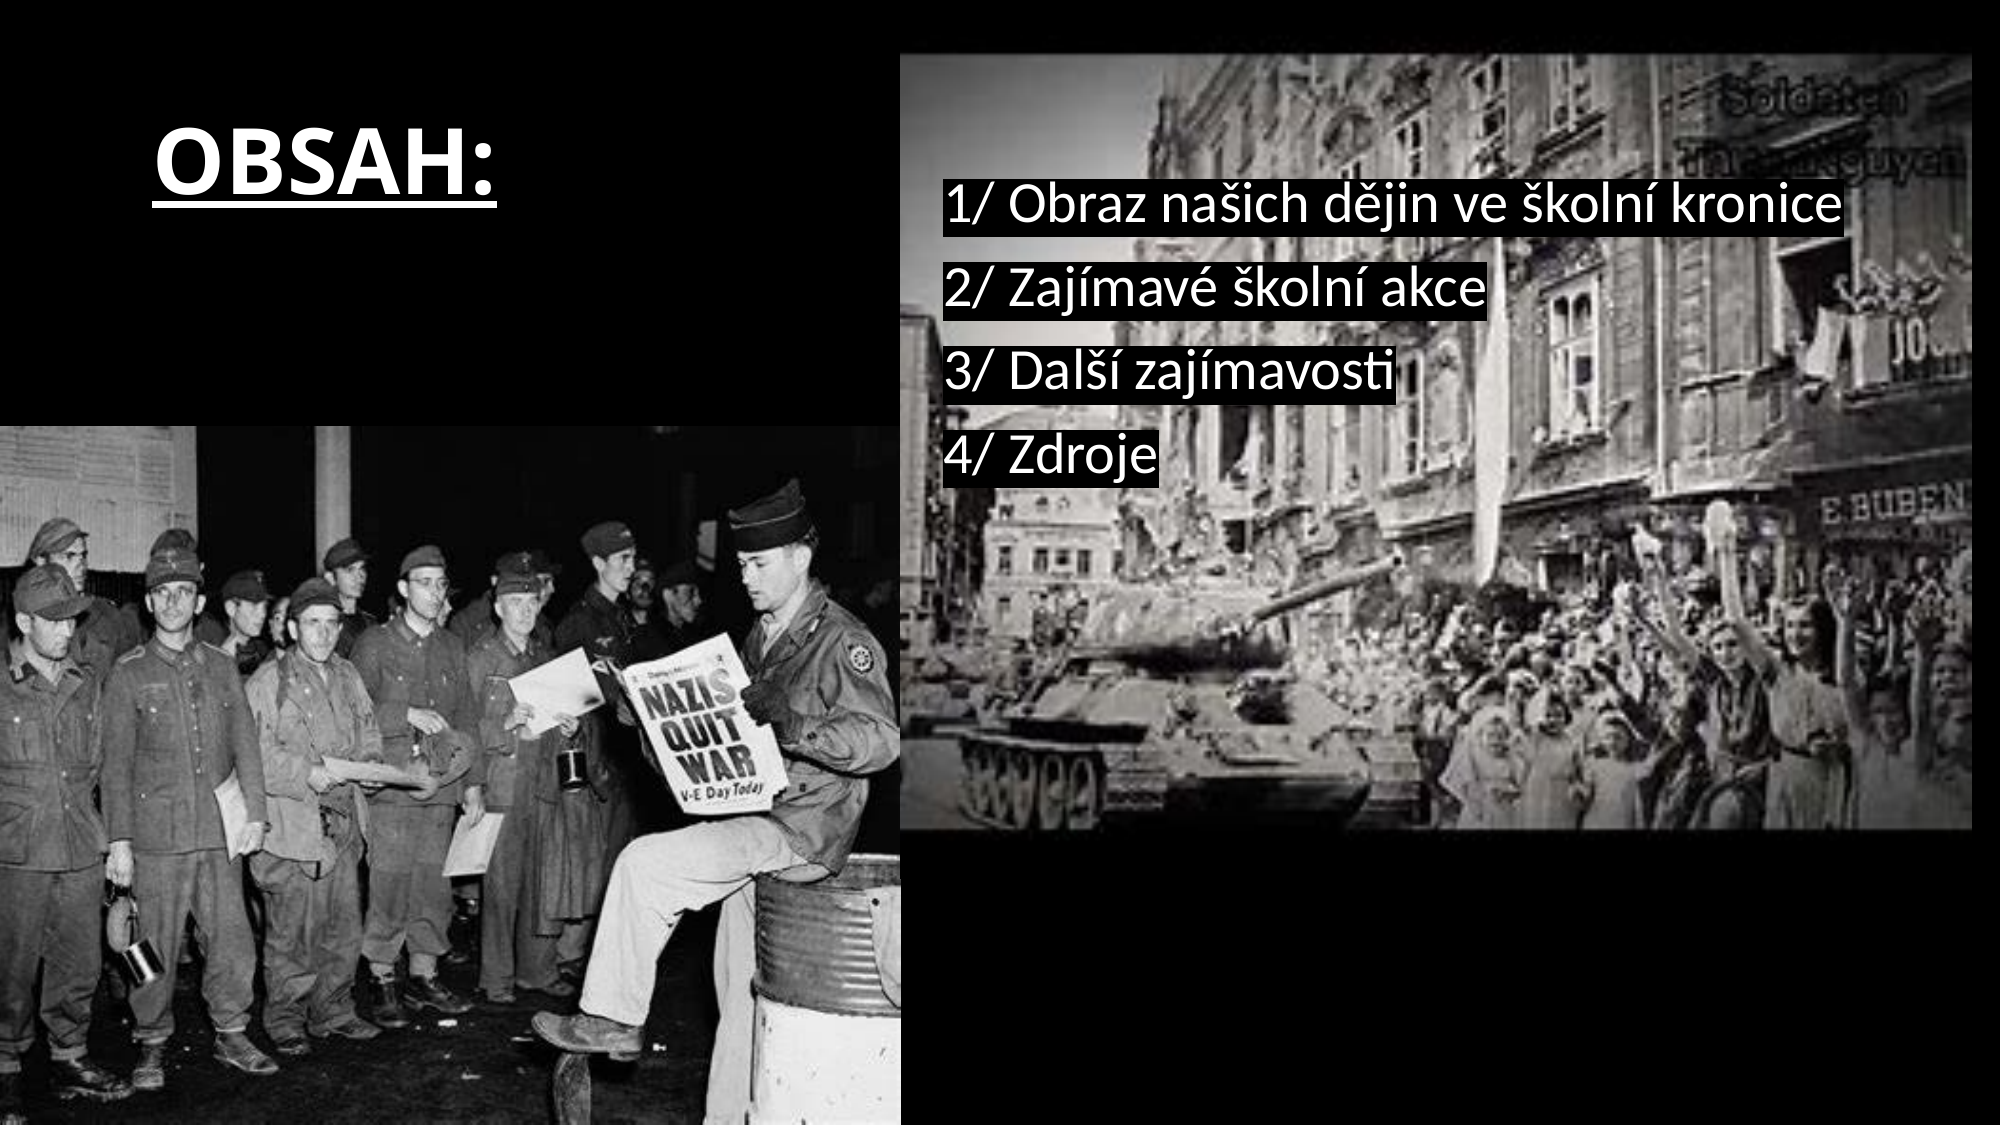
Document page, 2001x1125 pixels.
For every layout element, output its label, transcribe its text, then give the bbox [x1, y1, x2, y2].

picture [0, 7, 1972, 1125]
title OBSAH: [137, 56, 1863, 274]
list 1/ Obraz našich dějin ve školní kronice 2/ Zajímavé školní akce 3/ Další zajímavosti 4/ Zdroje [928, 164, 1897, 527]
